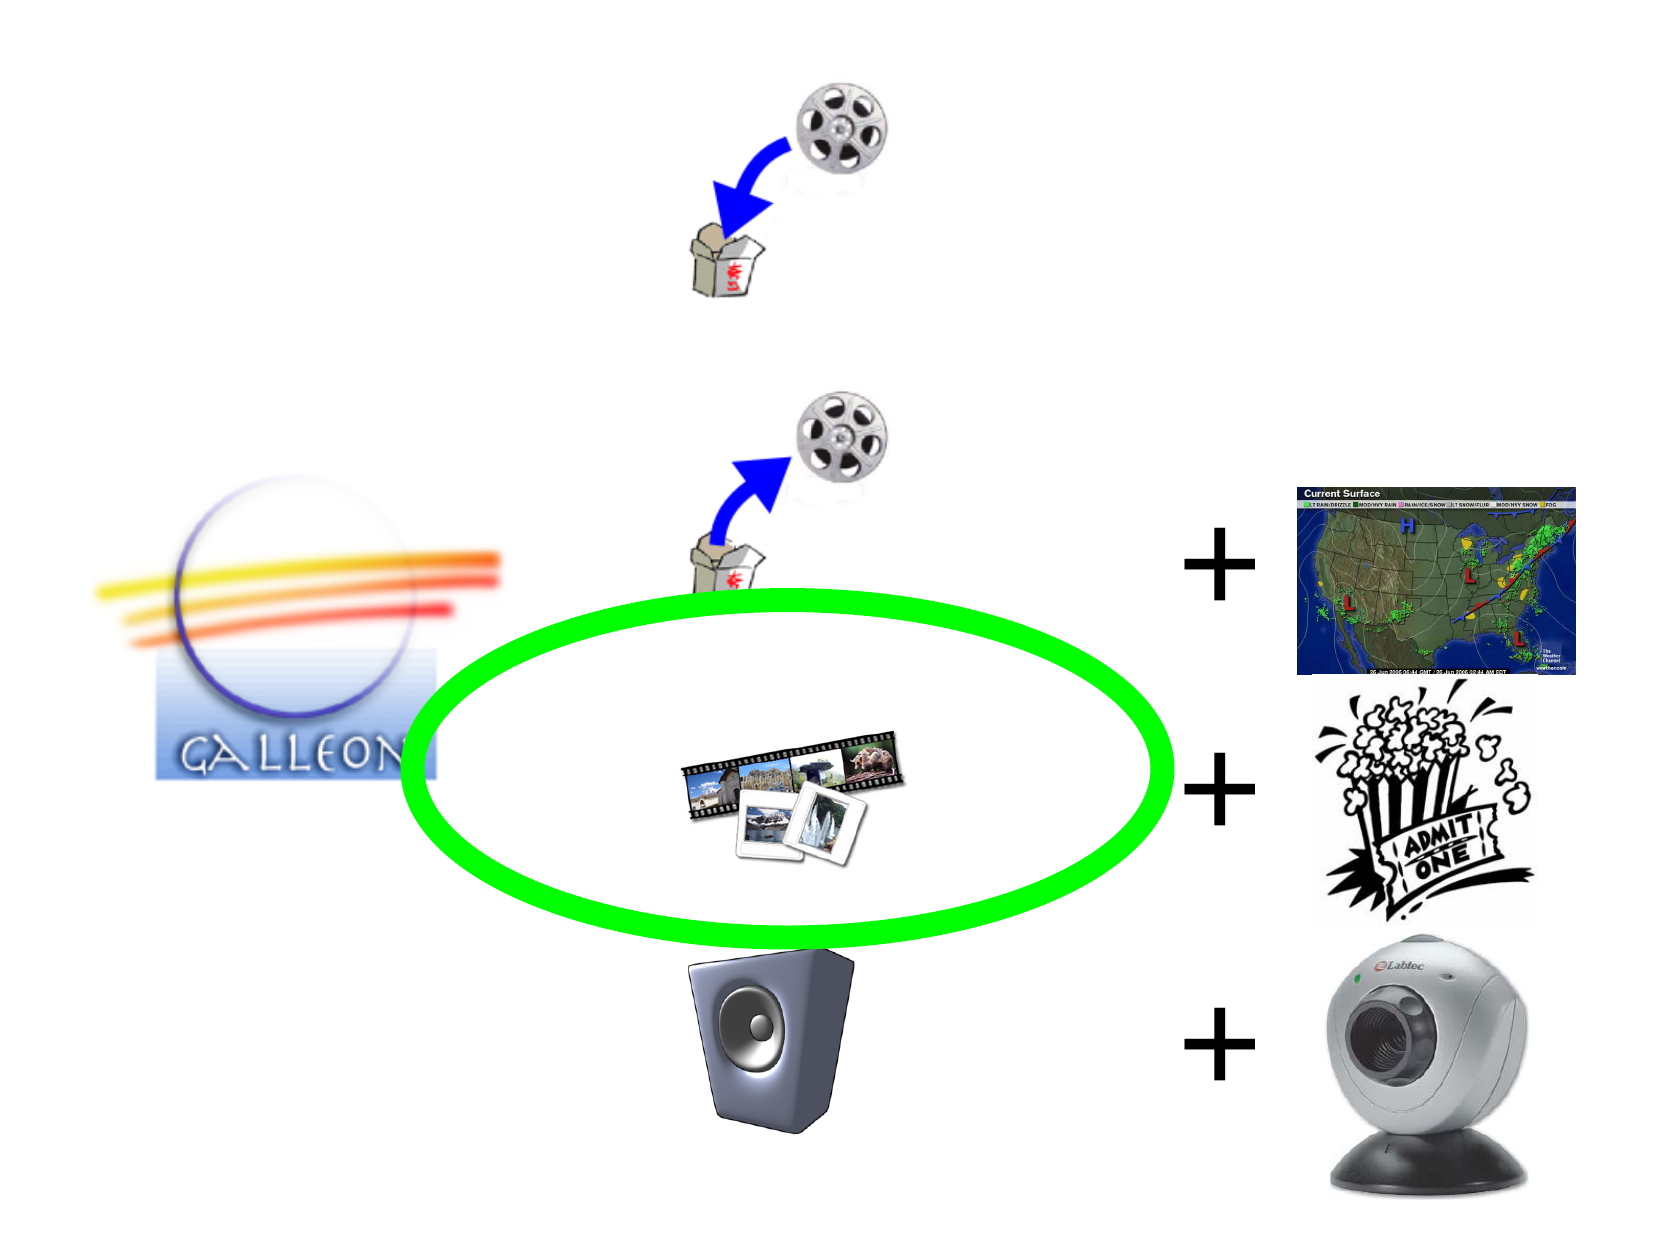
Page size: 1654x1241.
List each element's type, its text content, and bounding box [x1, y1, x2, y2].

picture [675, 721, 909, 872]
picture [37, 433, 559, 826]
picture [675, 946, 863, 1135]
picture [1312, 929, 1538, 1201]
picture [425, 649, 559, 826]
picture [676, 74, 901, 310]
picture [1297, 487, 1576, 926]
text_box + [1162, 930, 1265, 1154]
text_box + [1162, 450, 1265, 674]
text_box + [1162, 675, 1265, 899]
picture [678, 384, 901, 595]
